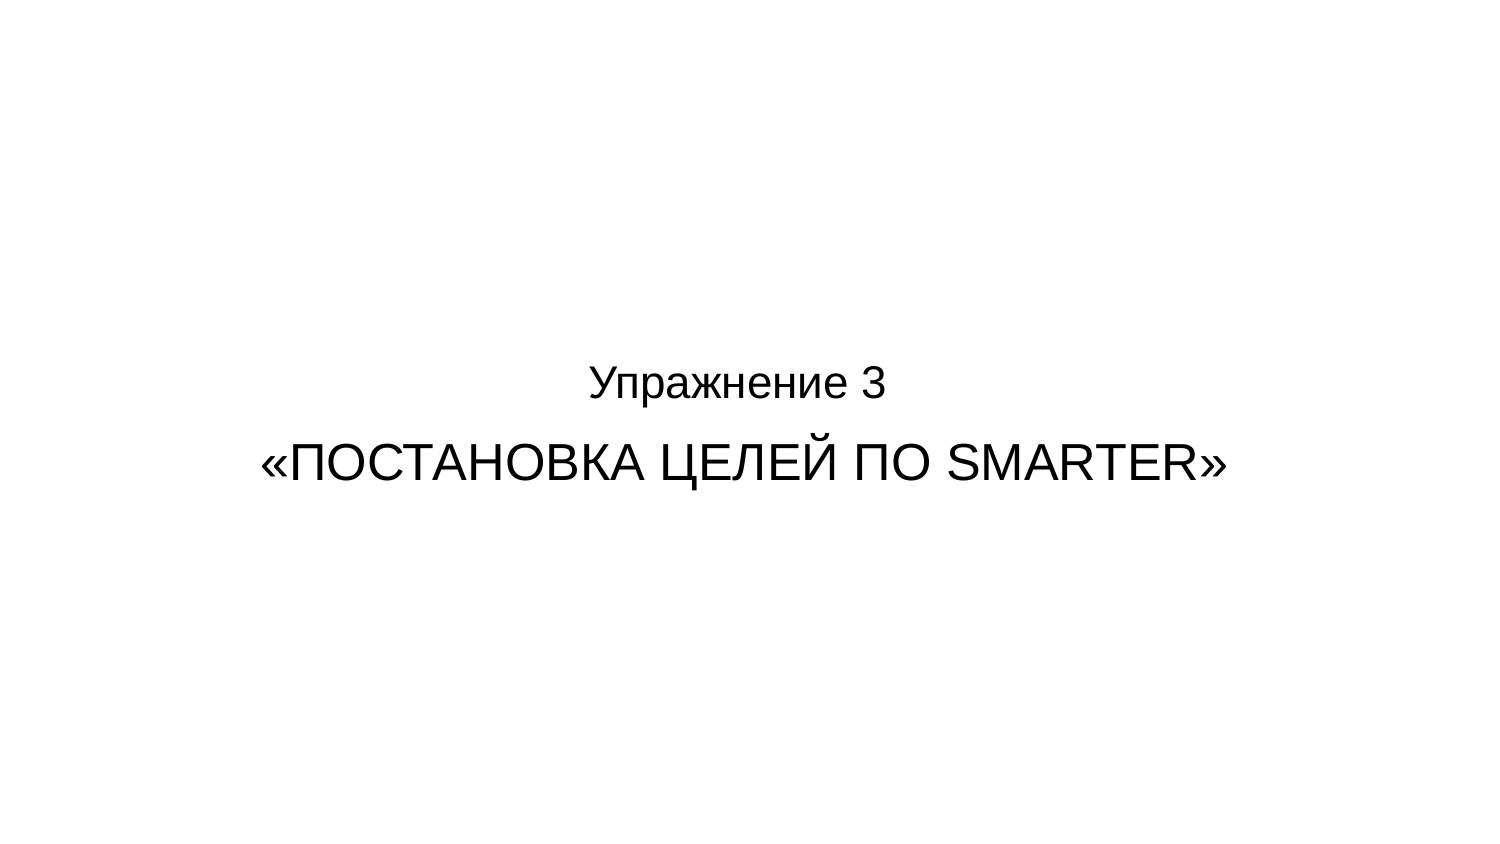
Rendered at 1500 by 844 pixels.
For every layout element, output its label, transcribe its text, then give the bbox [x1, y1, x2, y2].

text_box Упражнение 3 «ПОСТАНОВКА ЦЕЛЕЙ ПО SMARTER» [135, 346, 1354, 498]
